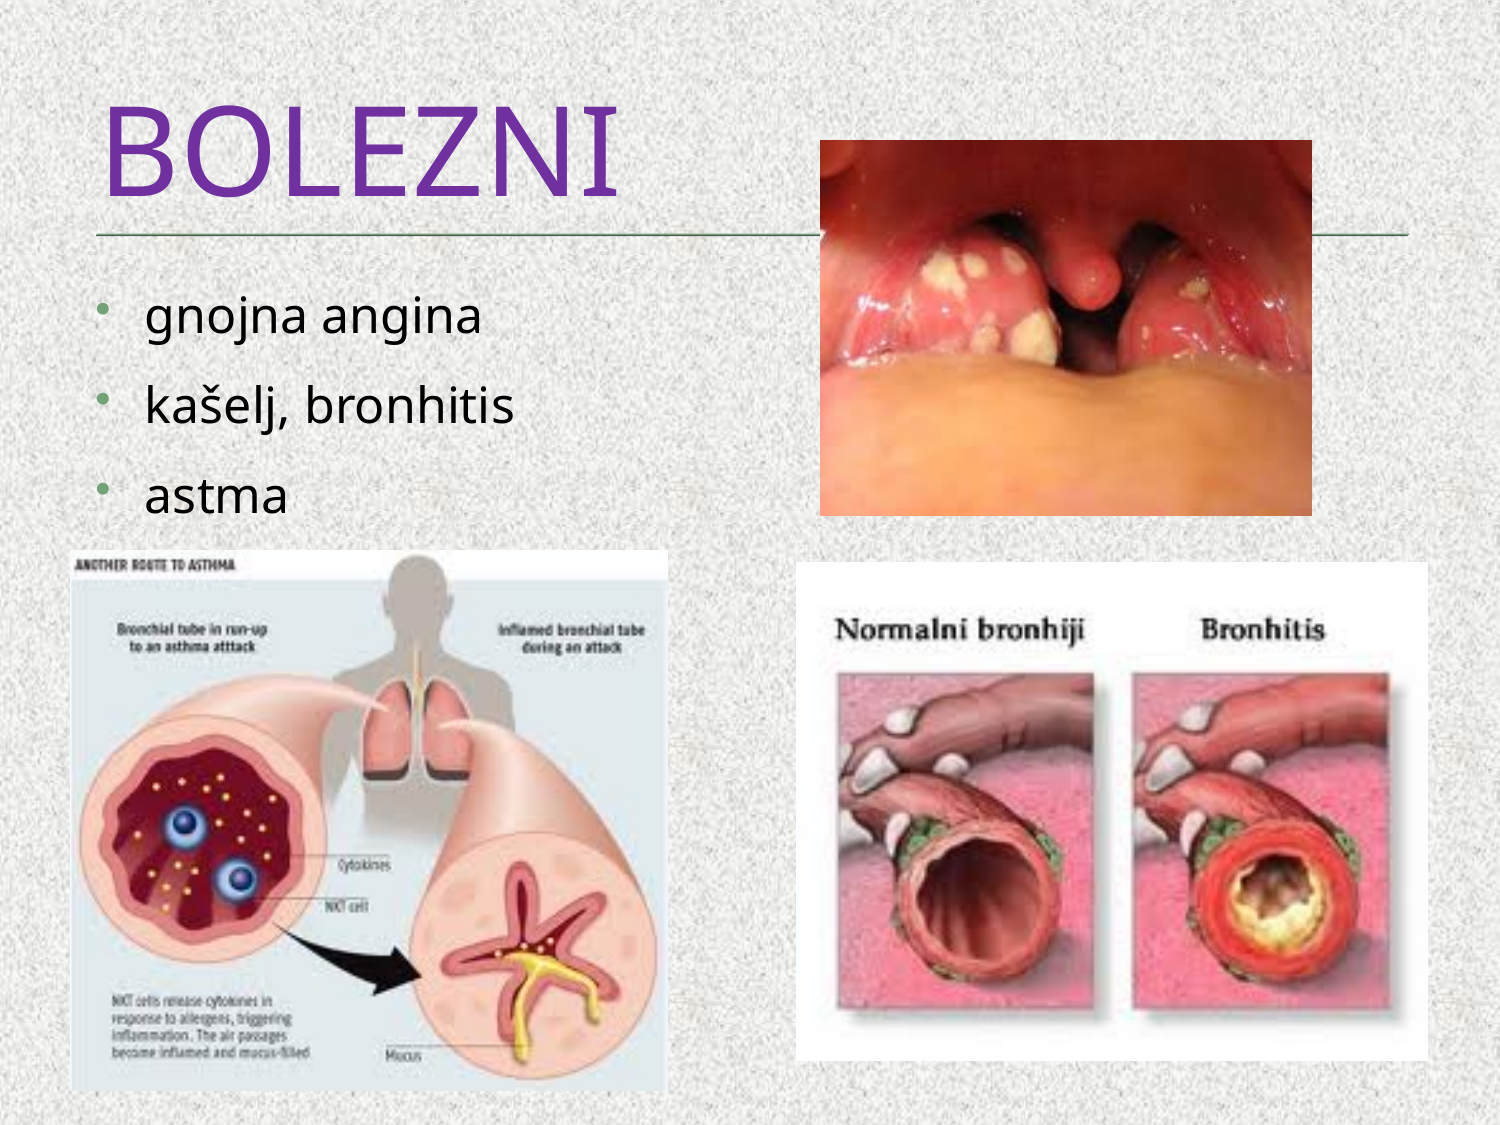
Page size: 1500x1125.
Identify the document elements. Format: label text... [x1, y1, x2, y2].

list gnojna angina kašelj, bronhitis astma [82, 246, 1432, 989]
picture [0, 0, 1500, 1125]
title BOLEZNI [75, 41, 1425, 230]
